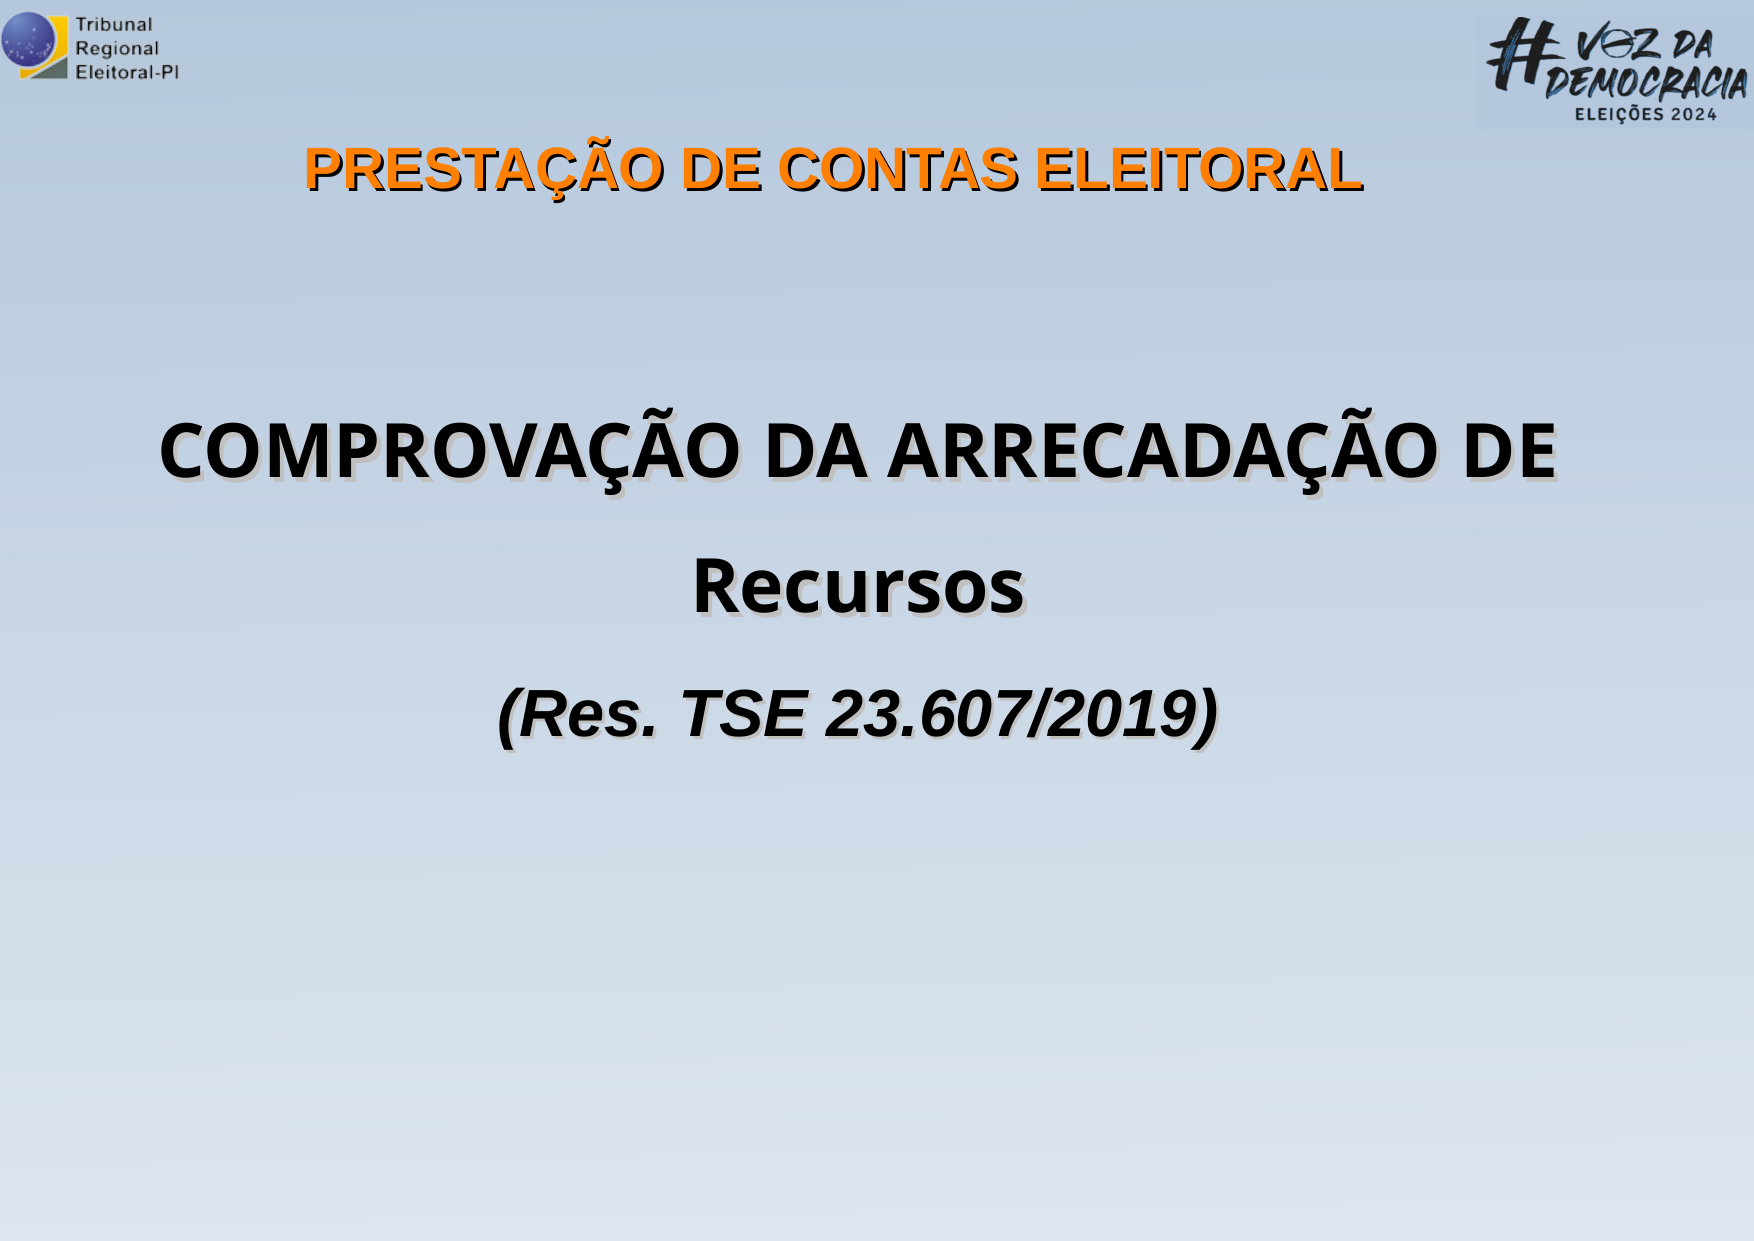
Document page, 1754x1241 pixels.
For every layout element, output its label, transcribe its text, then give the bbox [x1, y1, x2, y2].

picture [0, 11, 195, 87]
subtitle COMPROVAÇÃO DA ARRECADAÇÃO DE Recursos (Res. TSE 23.607/2019) [69, 357, 1648, 879]
title PRESTAÇÃO DE CONTAS ELEITORAL [44, 65, 1623, 273]
